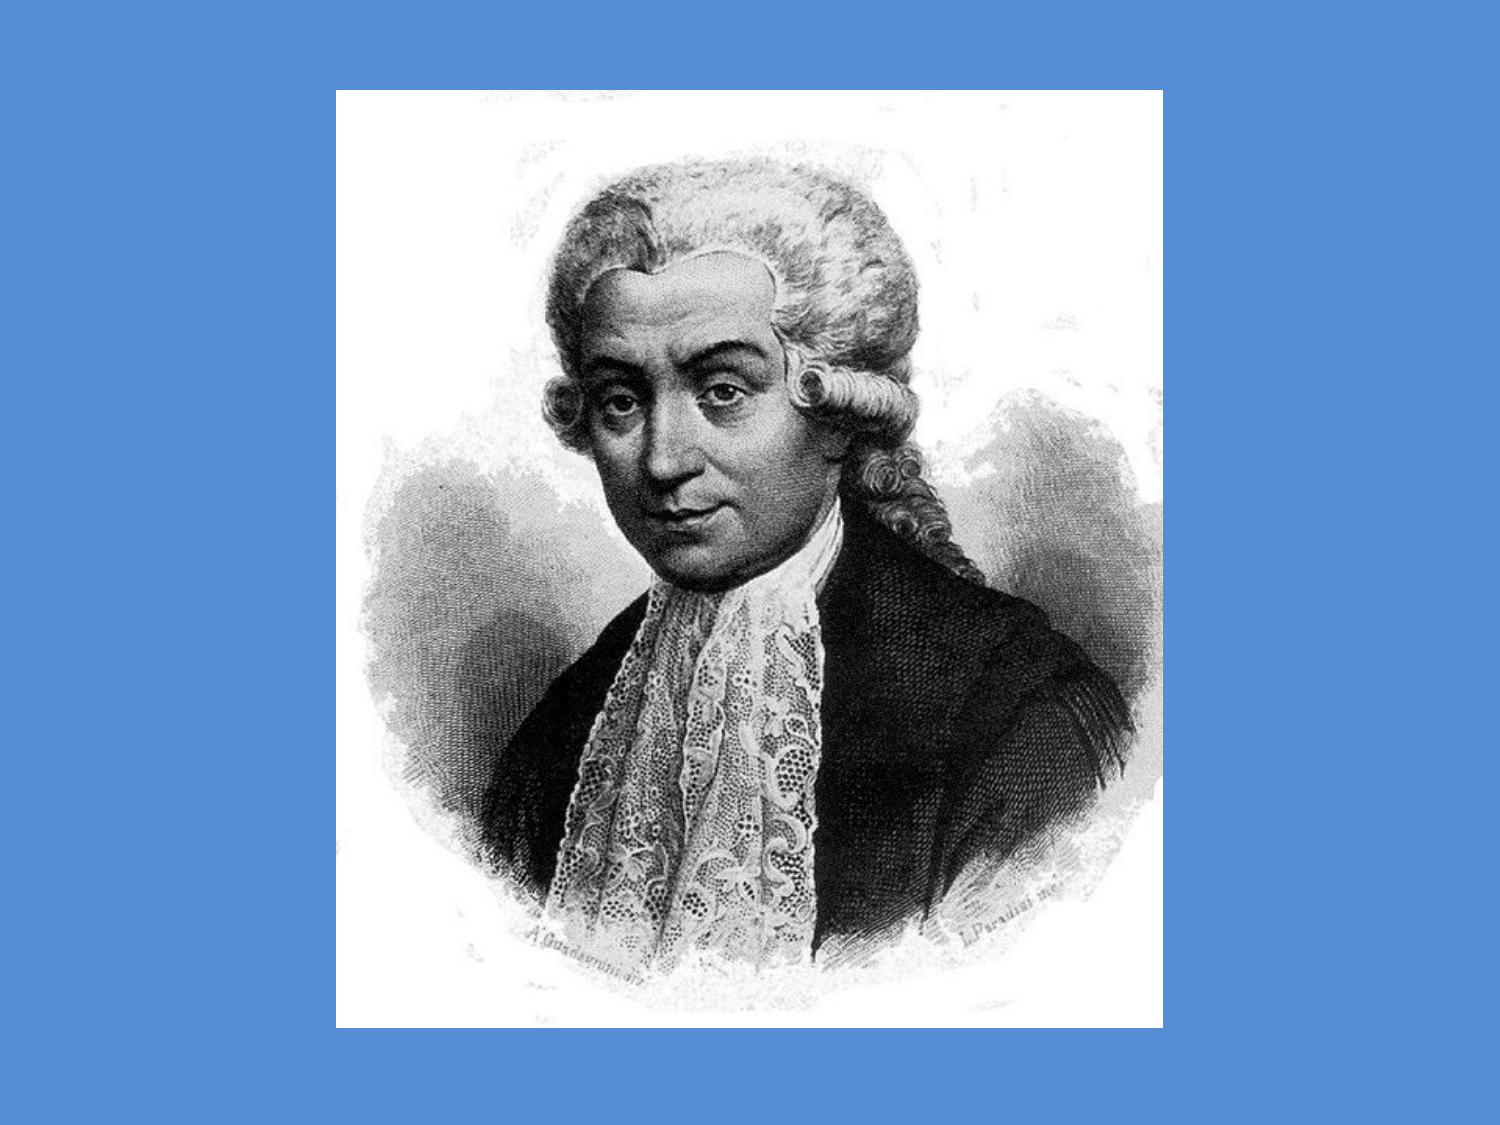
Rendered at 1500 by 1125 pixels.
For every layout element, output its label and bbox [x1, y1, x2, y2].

picture [336, 90, 1163, 1028]
